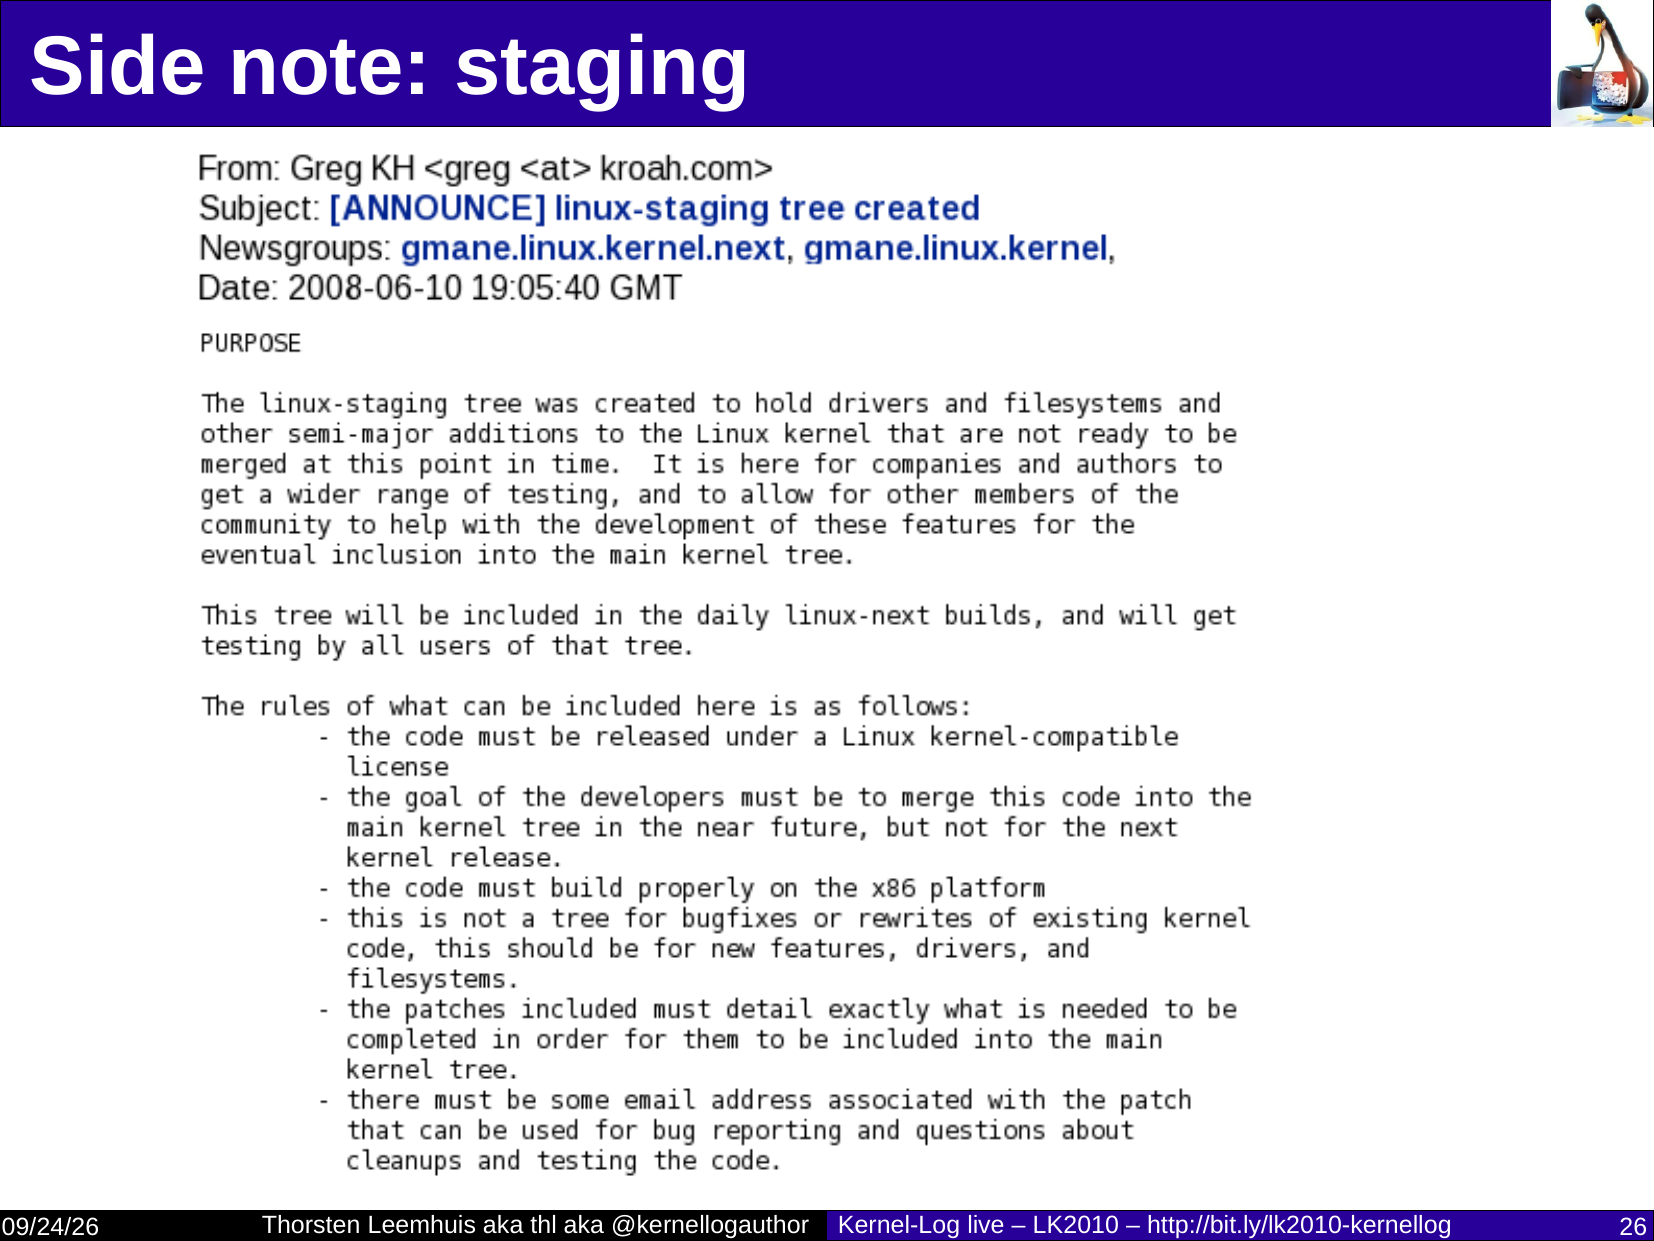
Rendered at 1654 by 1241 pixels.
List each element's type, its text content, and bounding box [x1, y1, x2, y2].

picture [190, 147, 1123, 319]
picture [192, 324, 1270, 1182]
picture [1551, 0, 1653, 127]
title Side note: staging [29, 19, 1535, 113]
